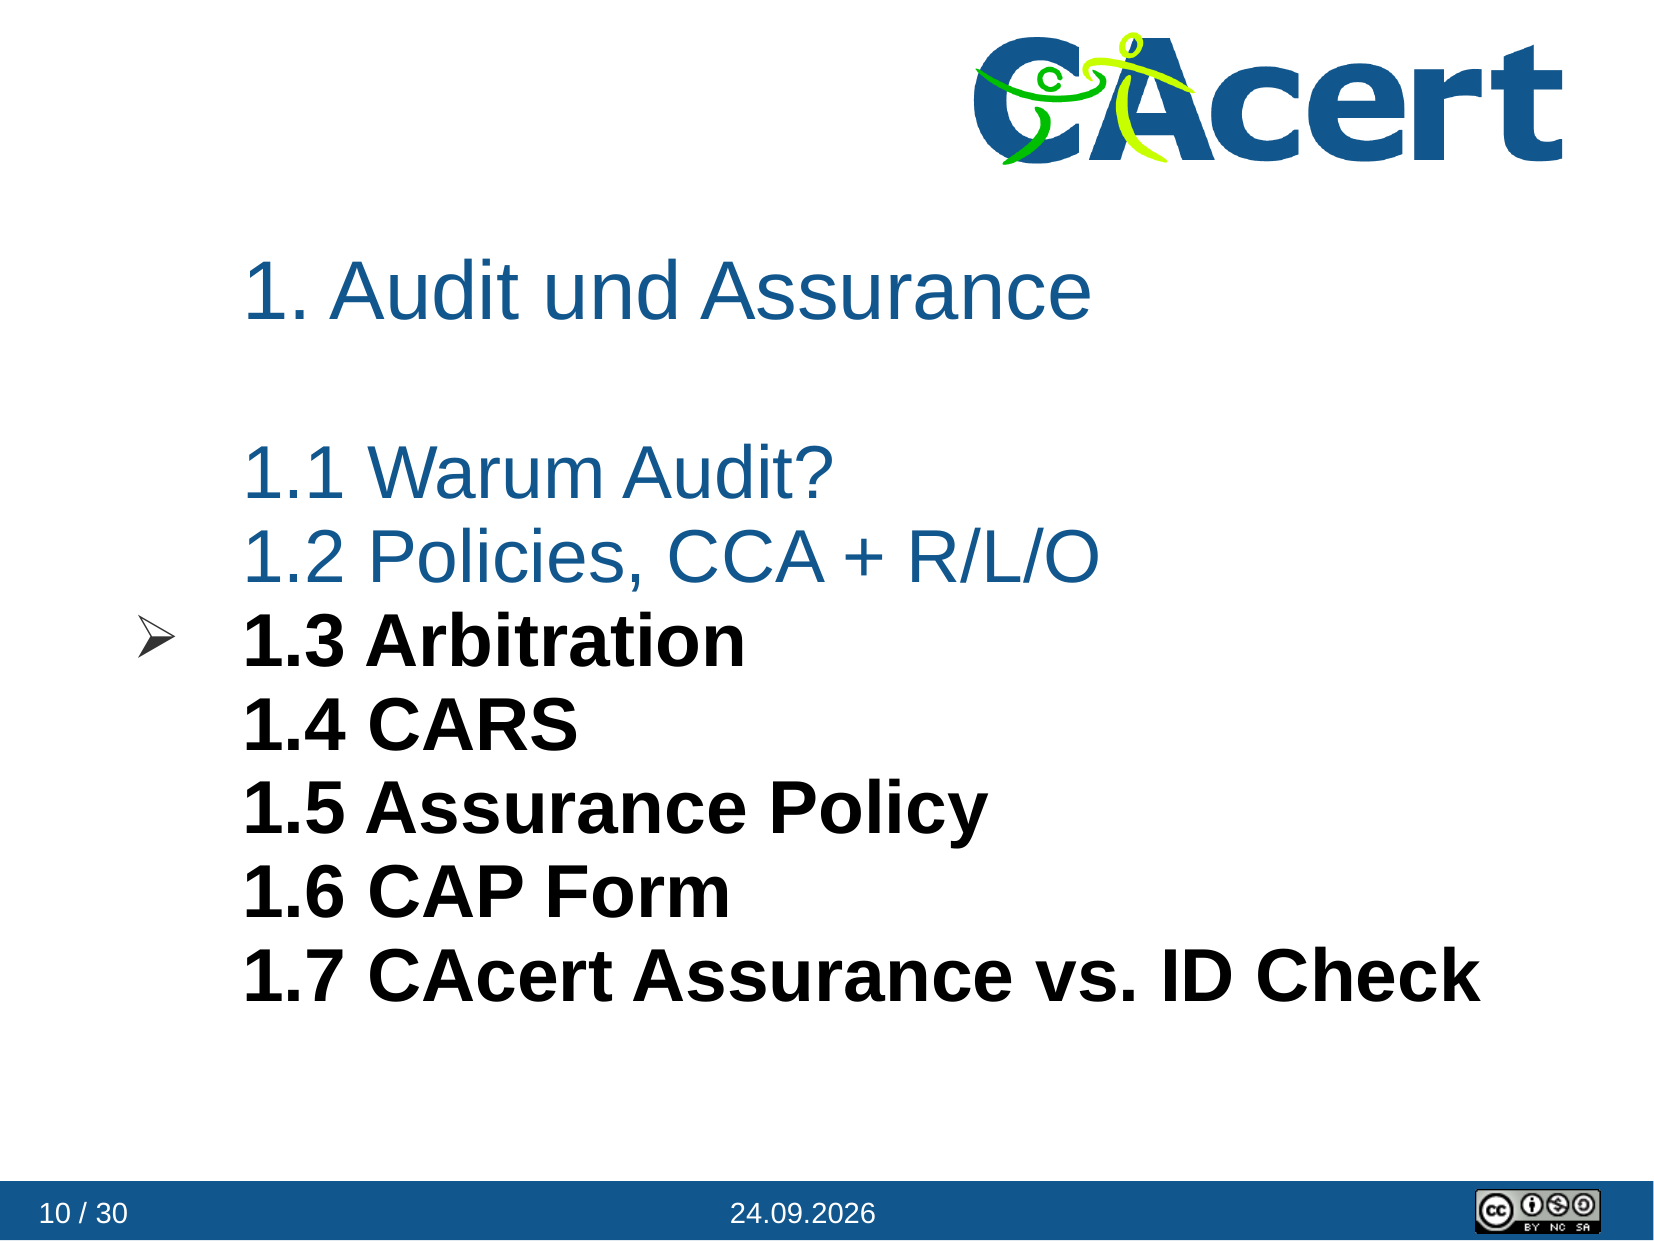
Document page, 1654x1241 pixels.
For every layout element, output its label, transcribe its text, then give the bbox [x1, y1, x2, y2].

picture [972, 30, 1564, 166]
title 1. Audit und Assurance 1.1 Warum Audit? 1.2 Policies, CCA + R/L/O 1.3 Arbitration 1.4 CARS 1.5 Assurance Policy 1.6 CAP Form 1.7 CAcert Assurance vs. ID Check [242, 244, 1565, 1018]
text_box [65, 240, 237, 1025]
picture [1475, 1189, 1601, 1234]
